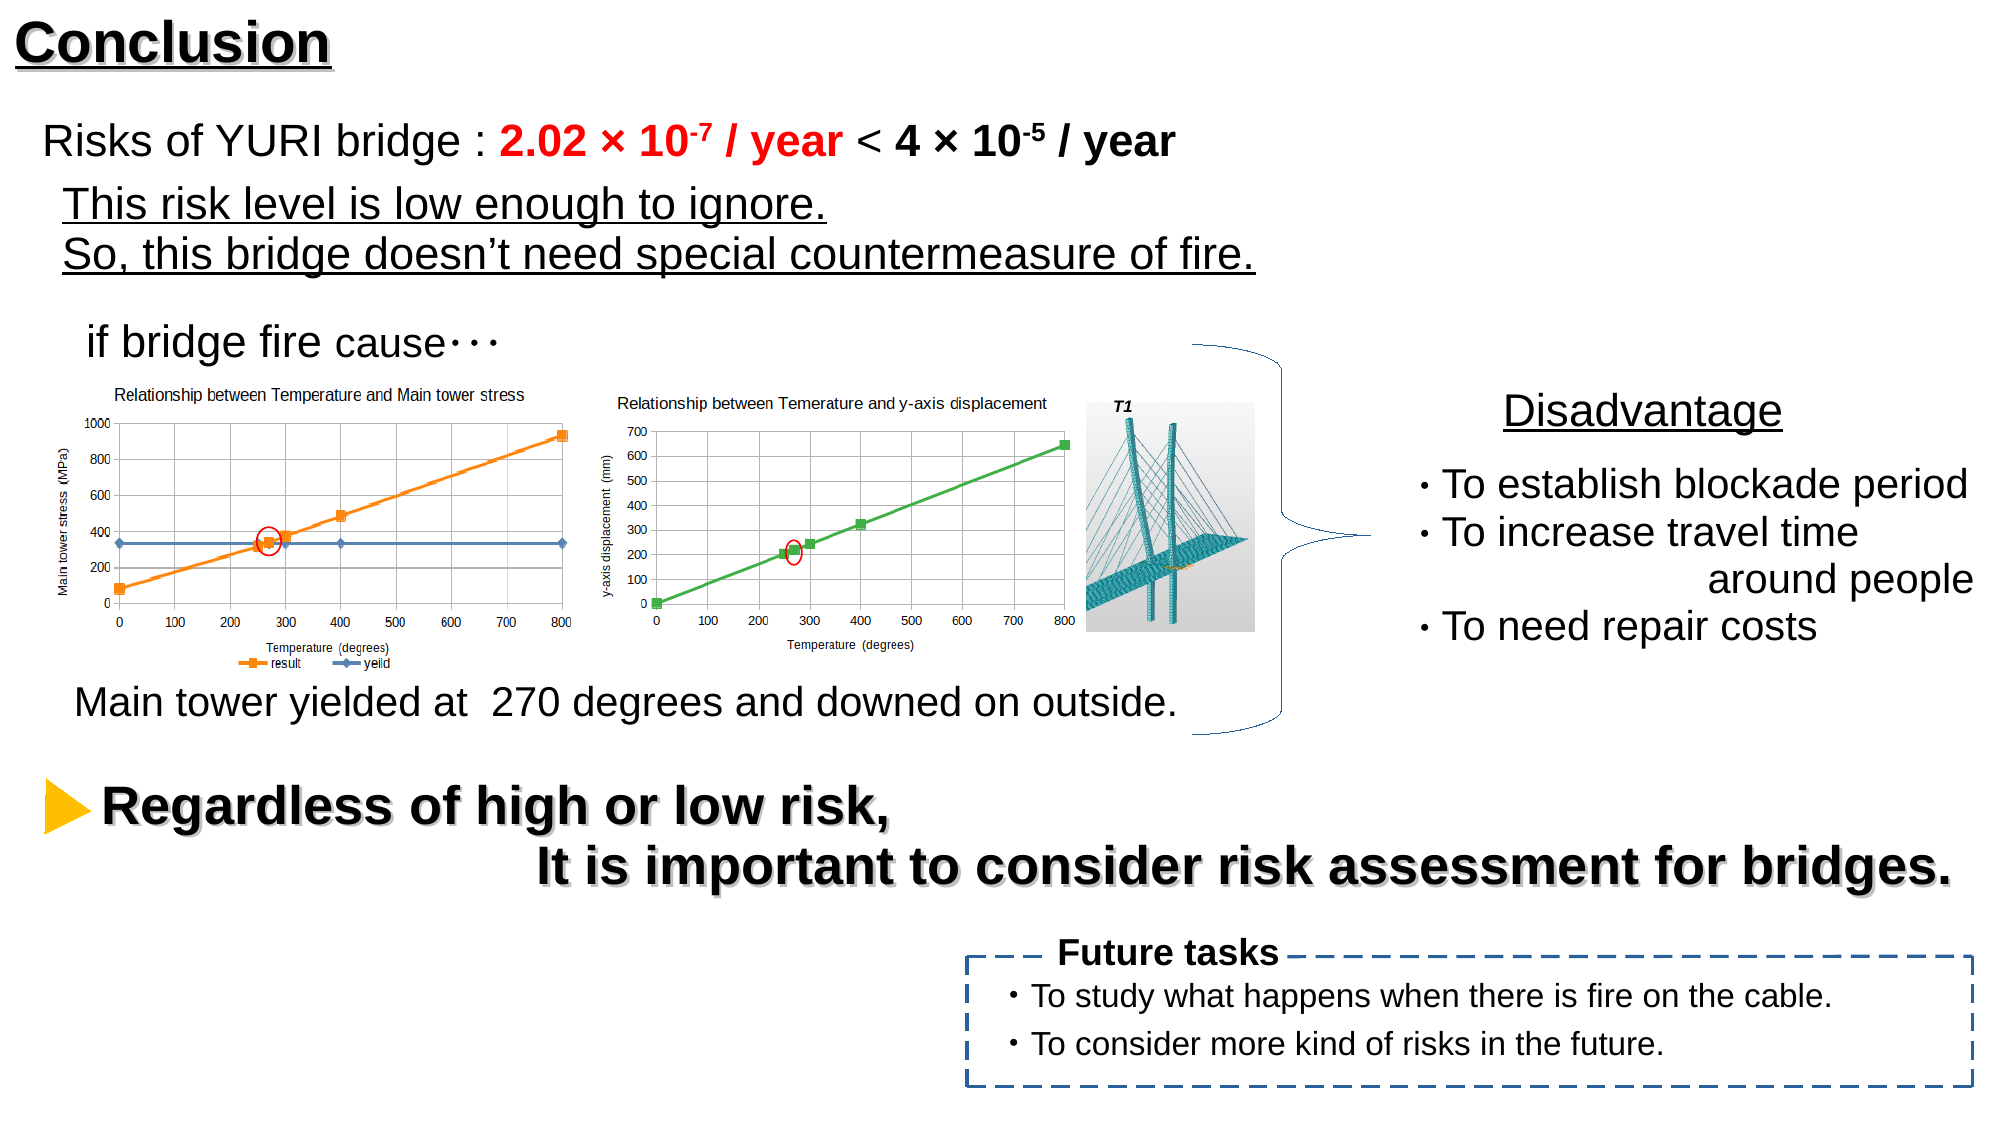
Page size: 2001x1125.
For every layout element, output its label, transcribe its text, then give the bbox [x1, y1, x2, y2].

text_box Future tasks [1042, 924, 1300, 961]
text_box Disadvantage ・To establish blockade period ・To increase travel time around people ・To need repair costs [1393, 377, 2000, 665]
picture [47, 366, 1084, 696]
picture [1086, 402, 1255, 632]
text_box [44, 778, 91, 834]
text_box T1 [1098, 389, 1159, 443]
text_box Main tower yielded at 270 degrees and downed on outside. [59, 670, 1300, 733]
text_box if bridge fire cause･･･ [71, 307, 535, 402]
text_box Regardless of high or low risk, It is important to consider risk assessment for bridges. [11, 767, 2000, 904]
text_box This risk level is low enough to ignore. So, this bridge doesn’t need special countermeasure of fire. [47, 170, 1312, 296]
text_box Conclusion [0, 2, 358, 83]
text_box Risks of YURI bridge : 2.02 × 10-7 / year < 4 × 10-5 / year [27, 108, 1252, 225]
text_box ・To study what happens when there is fire on the cable. ・To consider more kind of risks in the future. [982, 961, 1963, 1078]
